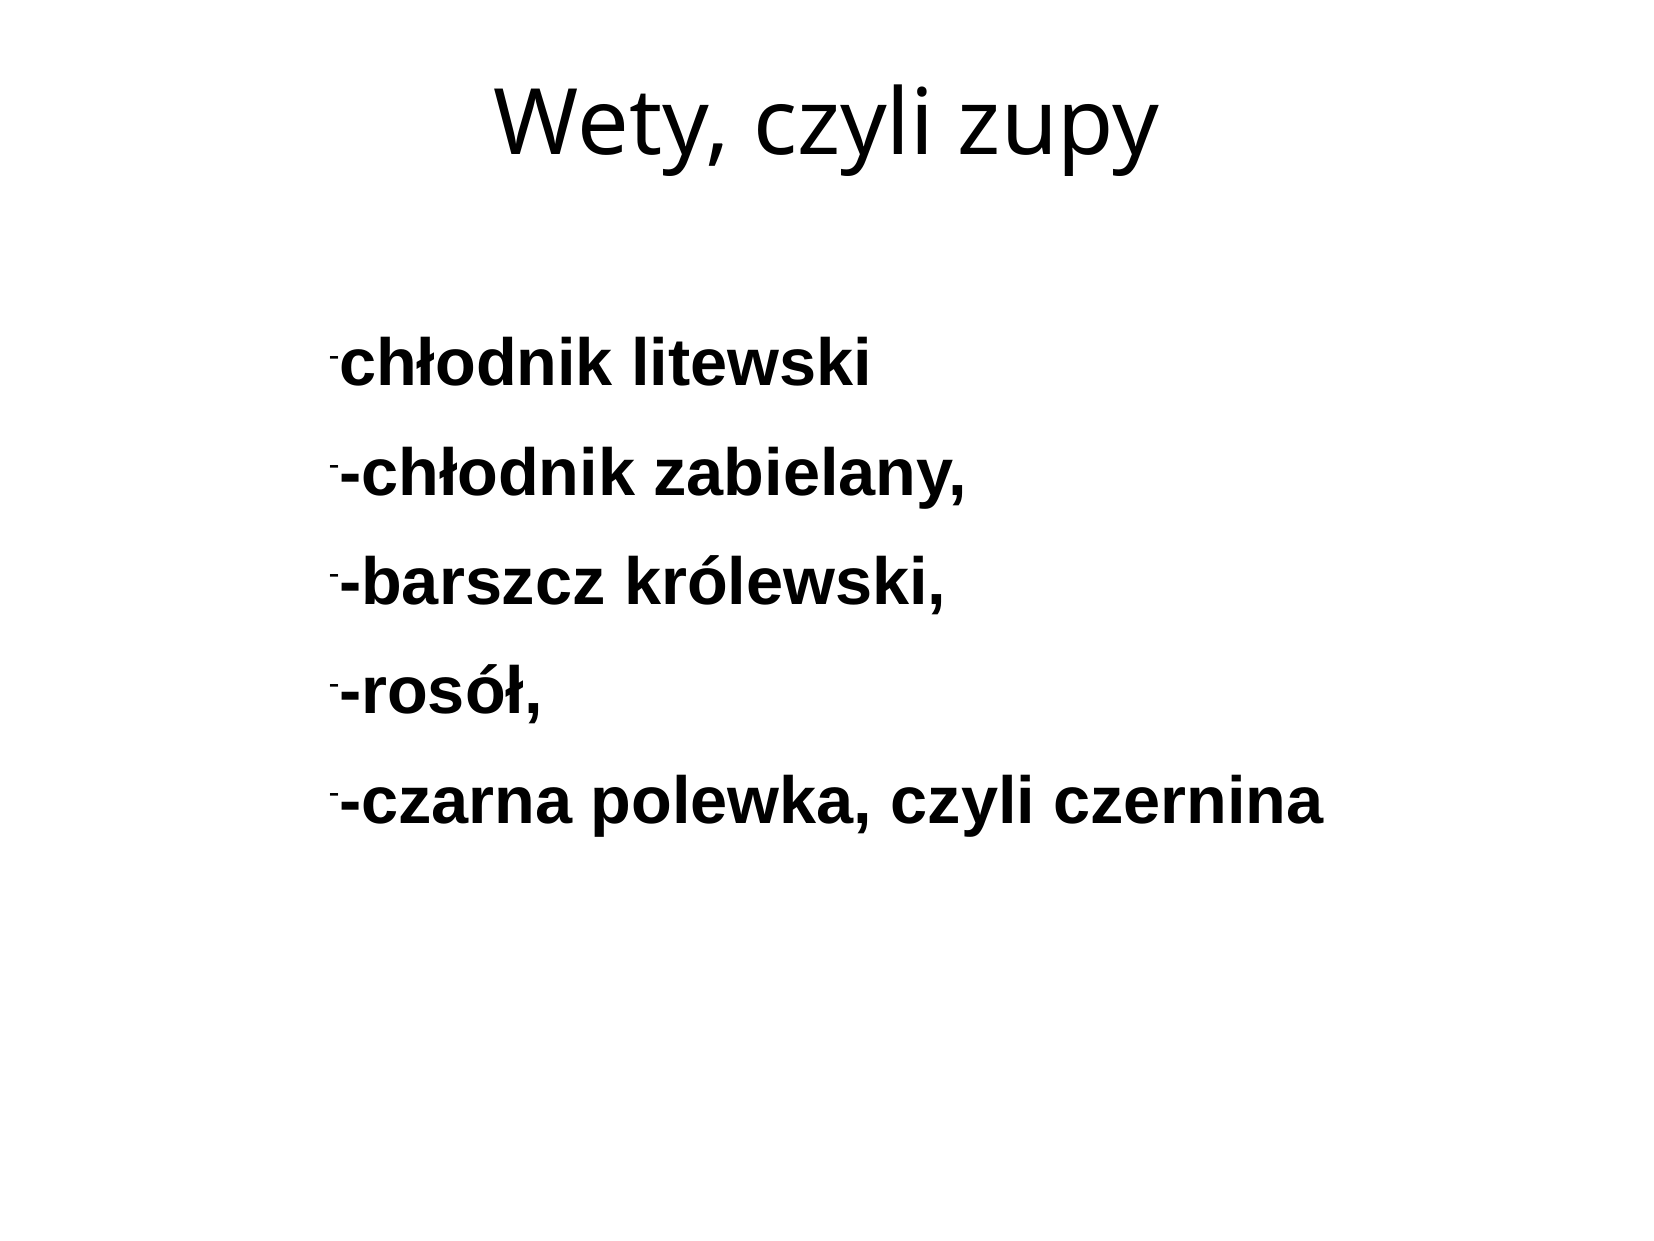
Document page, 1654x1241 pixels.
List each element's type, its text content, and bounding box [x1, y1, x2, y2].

title Wety, czyli zupy [123, 29, 1530, 207]
subtitle chłodnik litewski -chłodnik zabielany, -barszcz królewski, -rosół, -czarna polewka, czyli czernina [248, 318, 1406, 1020]
